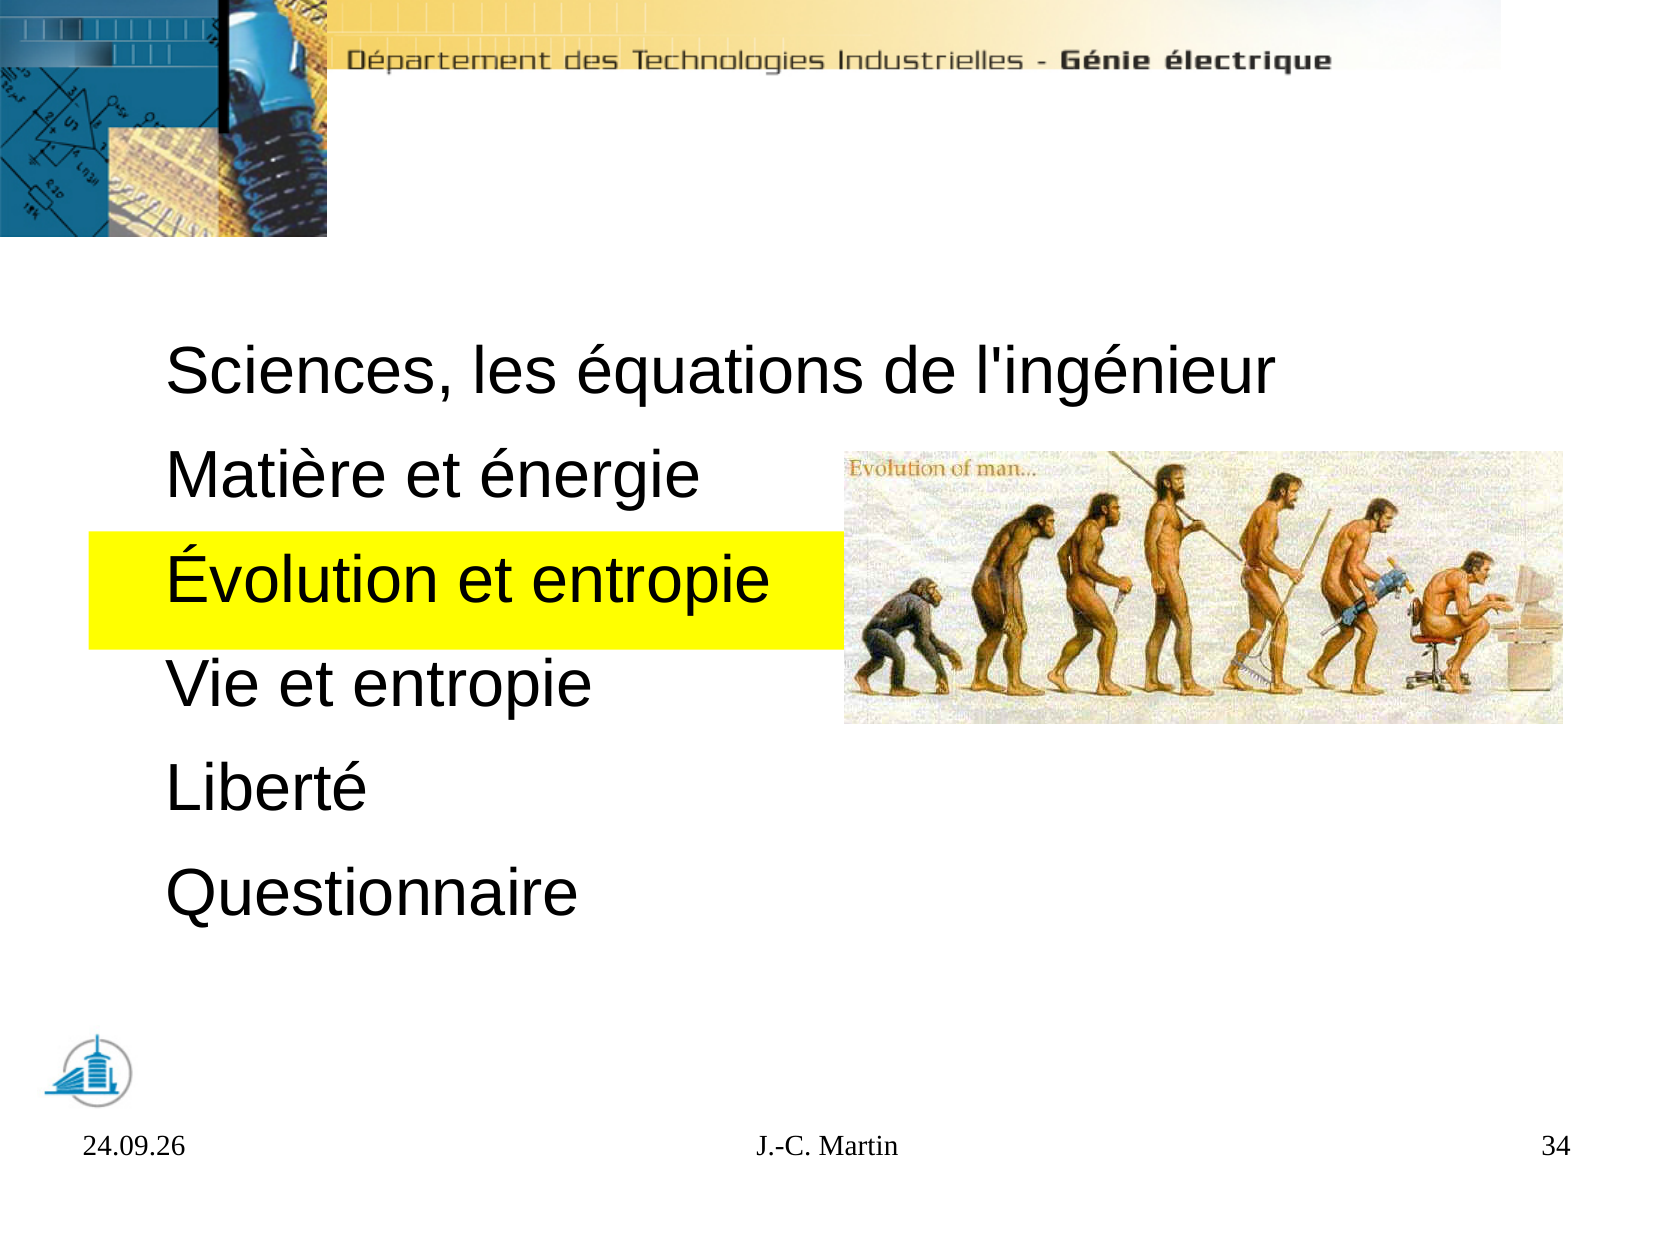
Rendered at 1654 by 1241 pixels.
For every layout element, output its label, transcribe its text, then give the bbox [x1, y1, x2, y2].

list Sciences, les équations de l'ingénieur Matière et énergie Évolution et entropie Vie et entropie Liberté Questionnaire [147, 333, 1506, 1063]
picture [37, 1025, 138, 1111]
picture [844, 451, 1563, 724]
text_box [88, 531, 147, 650]
picture [0, 0, 1501, 237]
